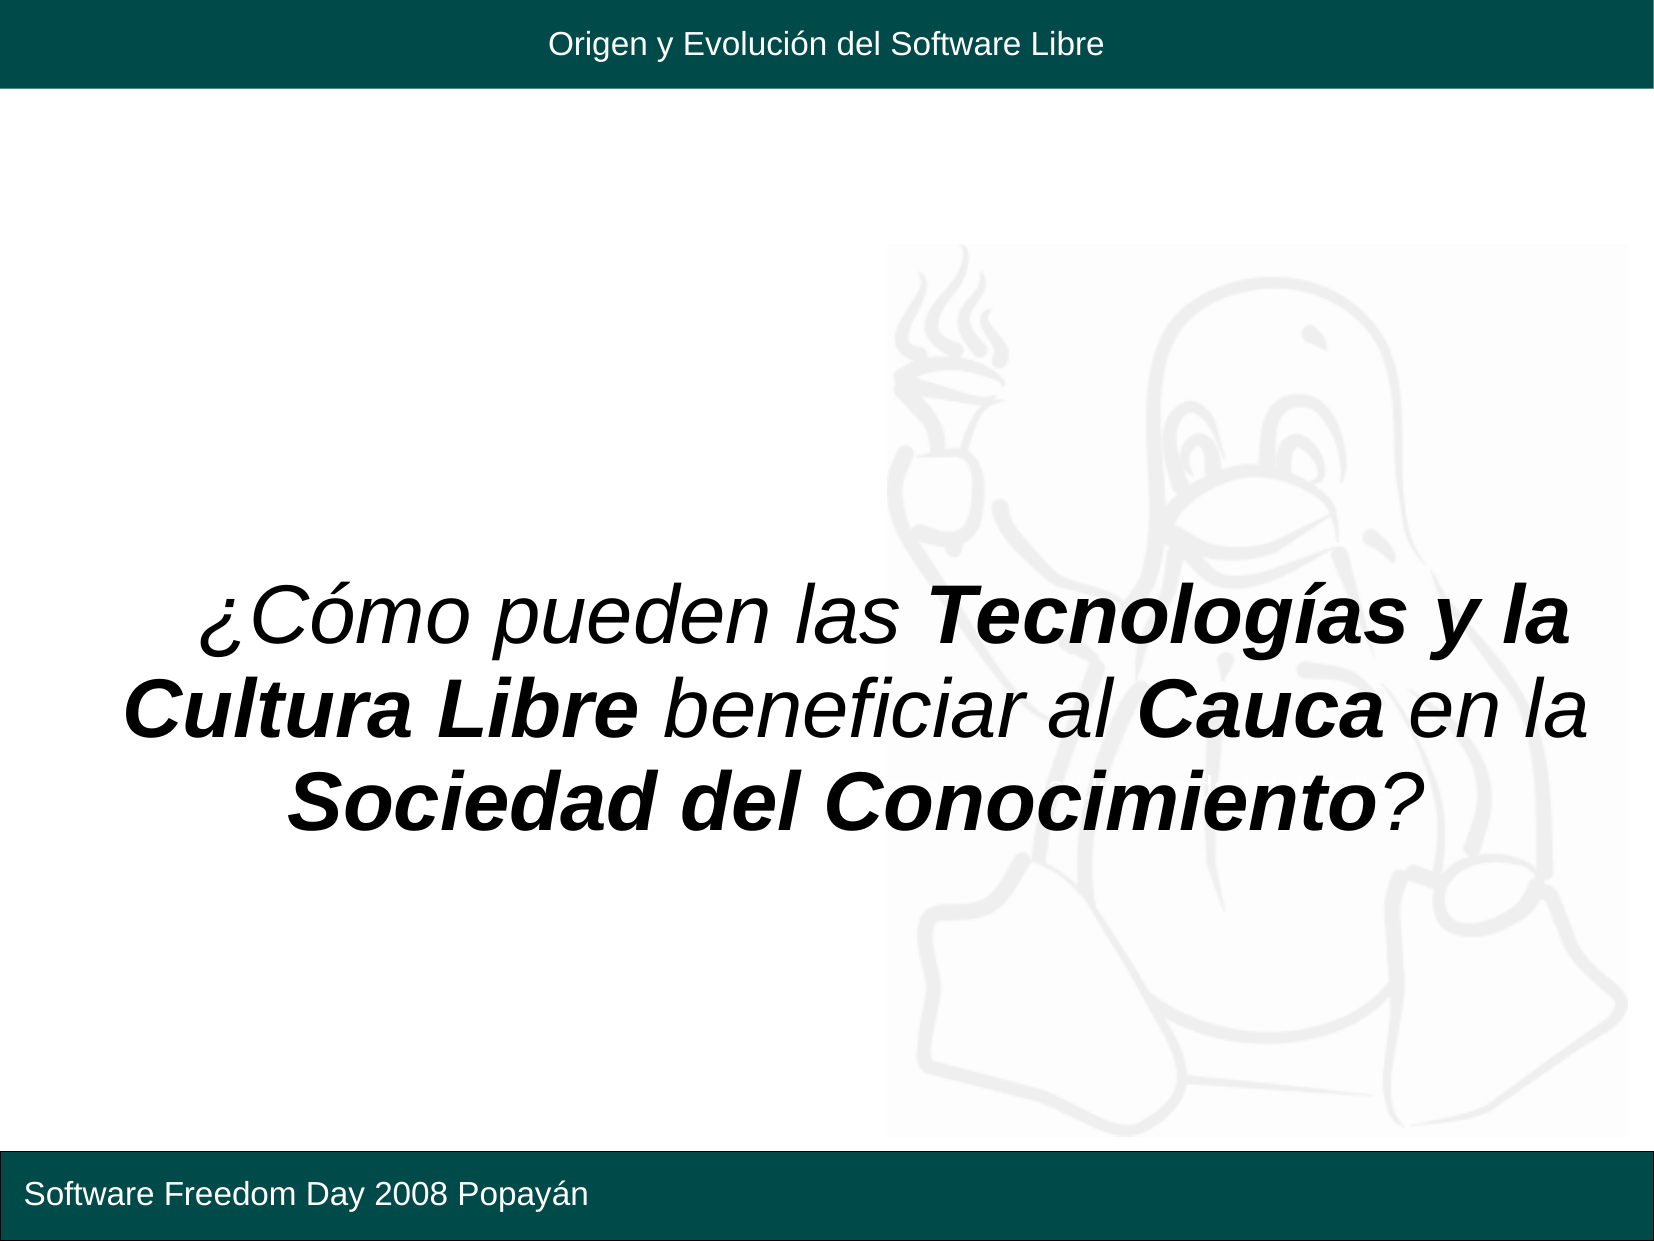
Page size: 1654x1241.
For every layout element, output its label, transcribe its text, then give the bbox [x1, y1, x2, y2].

picture [887, 244, 1628, 1137]
subtitle ¿Cómo pueden las Tecnologías y la Cultura Libre beneficiar al Cauca en la Sociedad del Conocimiento? [29, 295, 1625, 1122]
